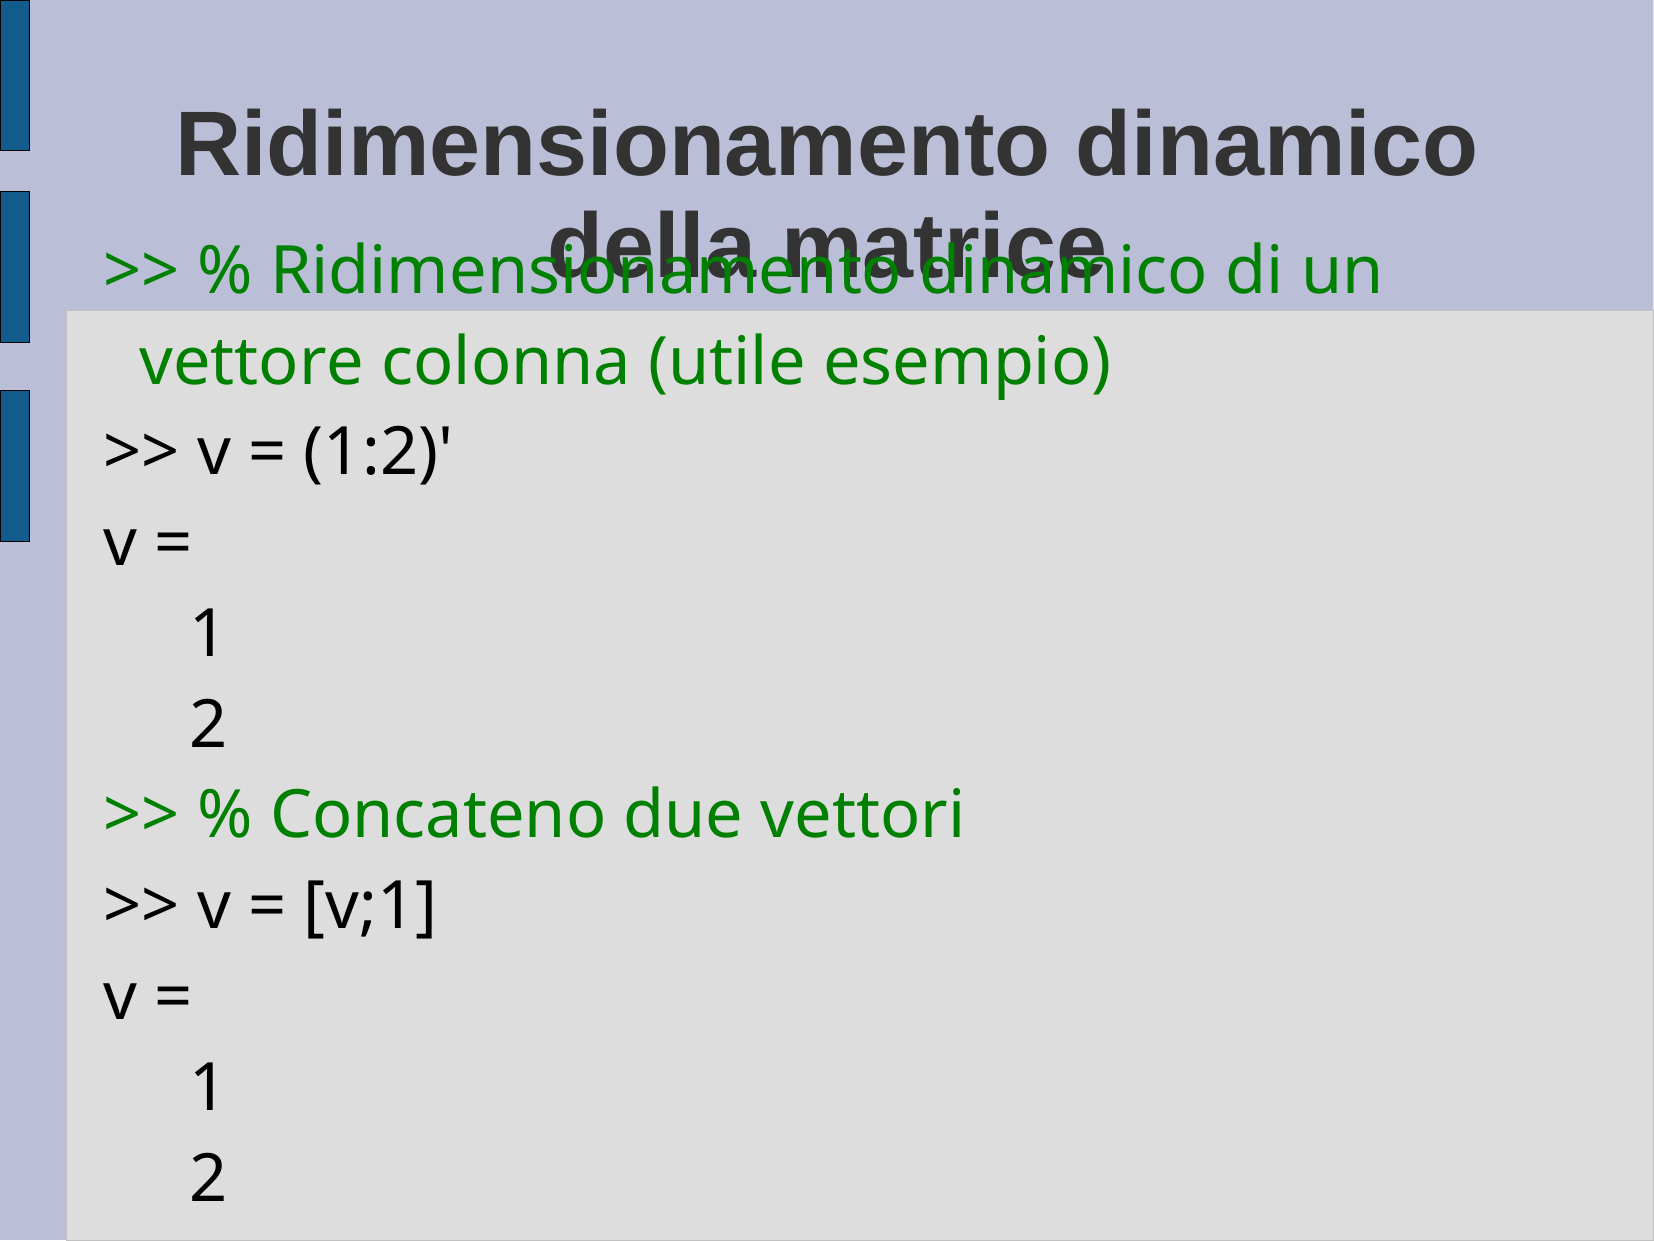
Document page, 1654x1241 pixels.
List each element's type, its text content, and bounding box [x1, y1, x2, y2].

title Ridimensionamento dinamico della matrice [121, 92, 1534, 280]
subtitle >> % Ridimensionamento dinamico di un vettore colonna (utile esempio) >> v = (1:2)' v = 1 2 >> % Concateno due vettori >> v = [v;1] v = 1 2 1 [68, 280, 1571, 1241]
